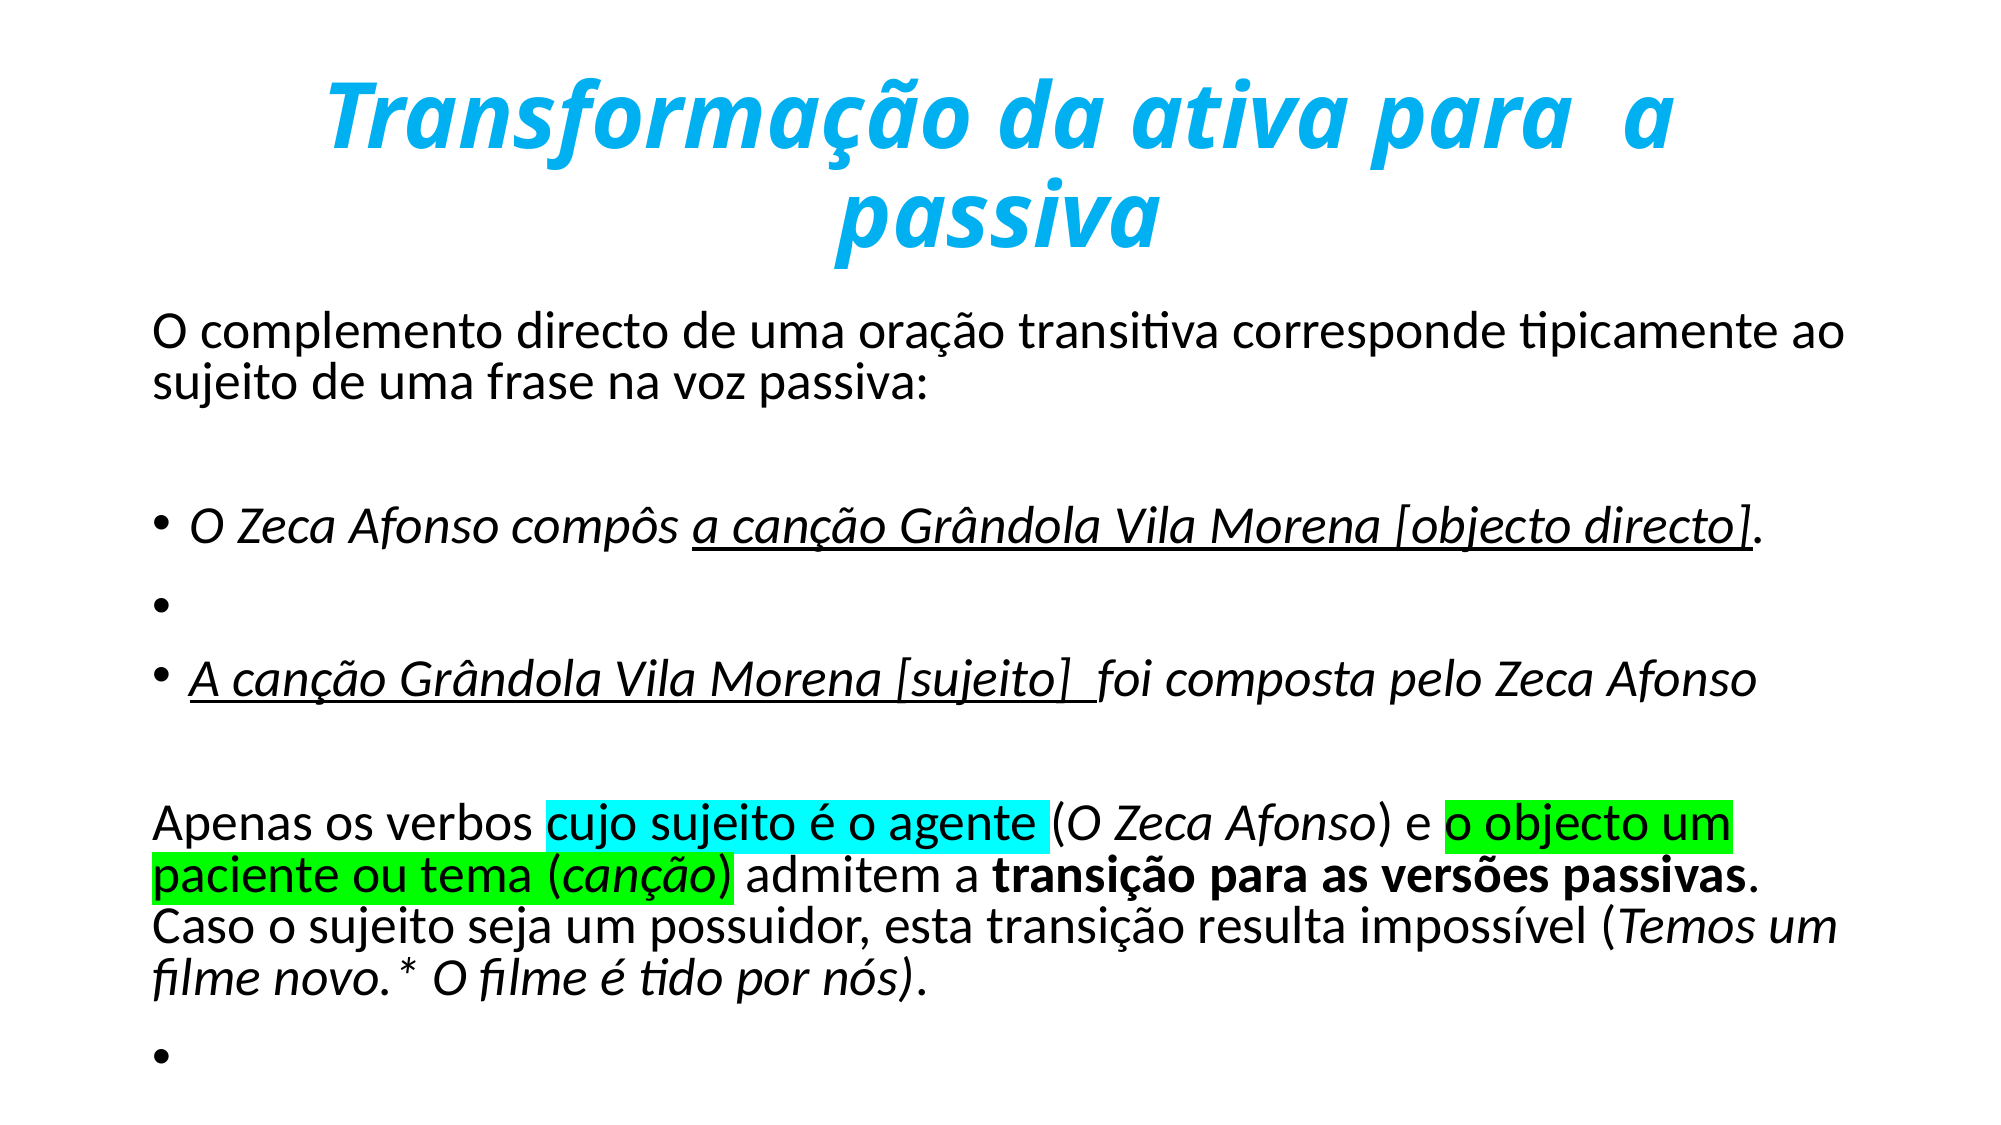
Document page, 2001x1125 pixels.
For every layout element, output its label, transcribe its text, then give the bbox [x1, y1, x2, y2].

list O complemento directo de uma oração transitiva corresponde tipicamente ao sujeito de uma frase na voz passiva: O Zeca Afonso compôs a canção Grândola Vila Morena [objecto directo]. A canção Grândola Vila Morena [sujeito] foi composta pelo Zeca Afonso Apenas os verbos cujo sujeito é o agente (O Zeca Afonso) e o objecto um paciente ou tema (canção) admitem a transição para as versões passivas. Caso o sujeito seja um possuidor, esta transição resulta impossível (Temos um filme novo.* O filme é tido por nós). [137, 299, 1863, 1014]
title Transformação da ativa para a passiva [137, 59, 1863, 278]
